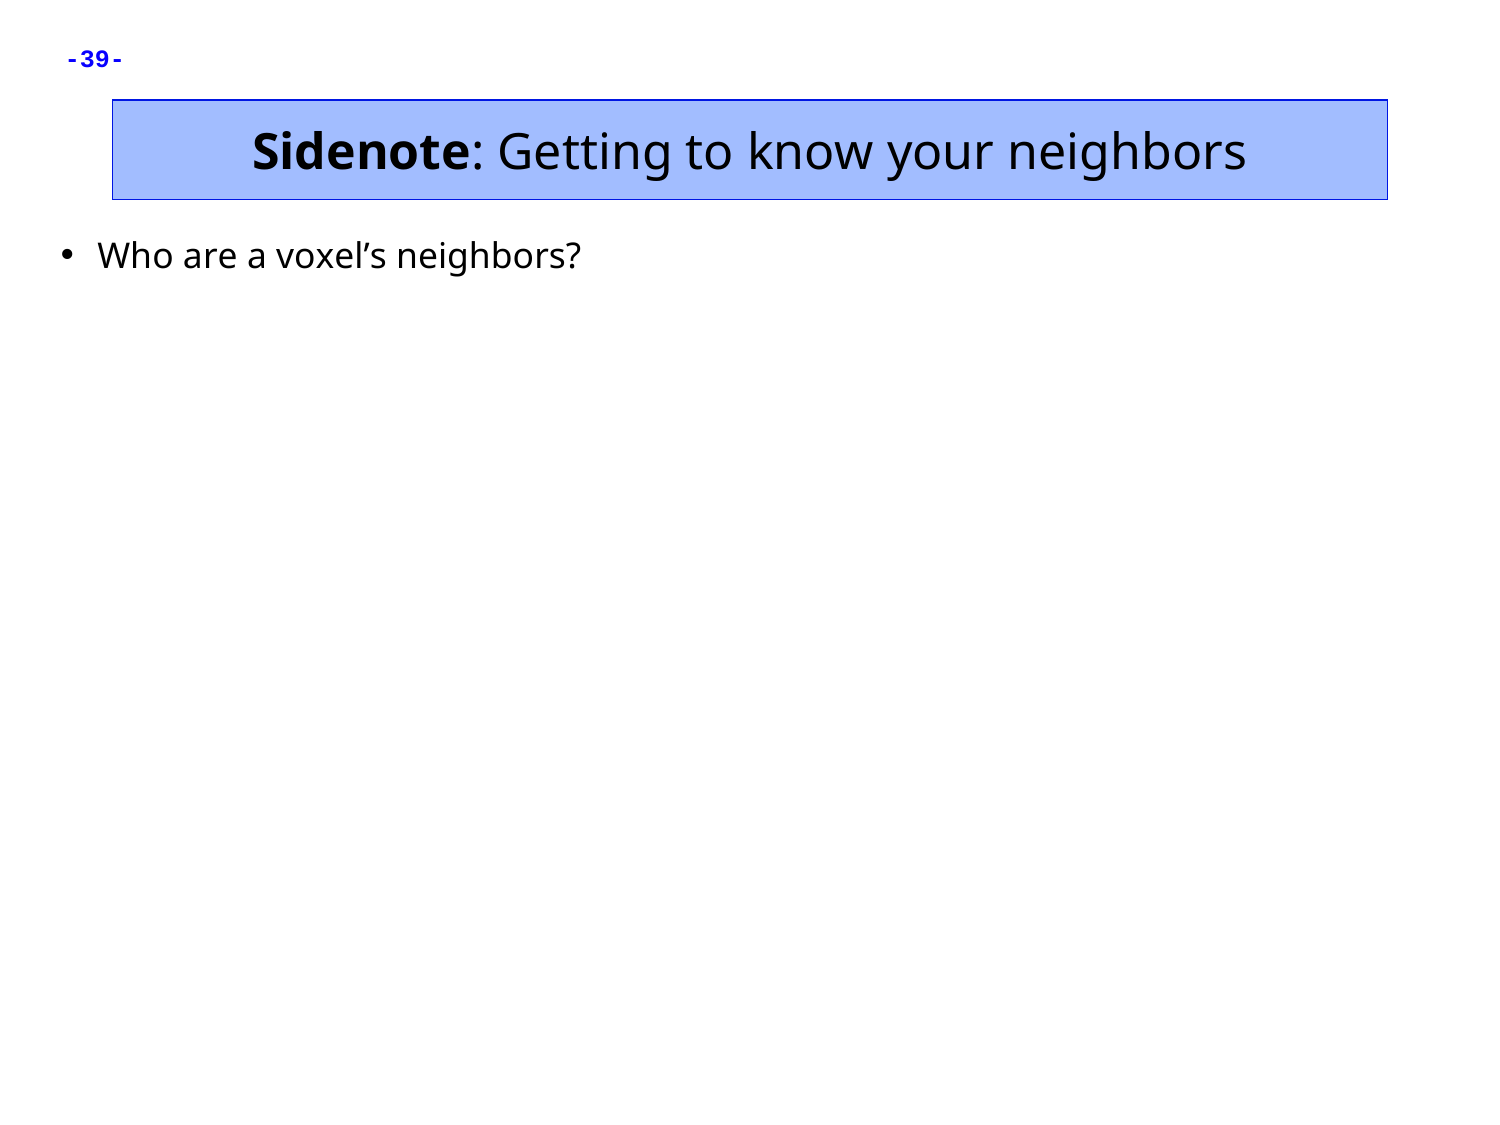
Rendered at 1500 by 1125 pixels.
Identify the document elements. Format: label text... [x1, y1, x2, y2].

text_box Sidenote: Getting to know your neighbors [112, 99, 1388, 200]
text_box Who are a voxel’s neighbors? [44, 224, 1488, 374]
